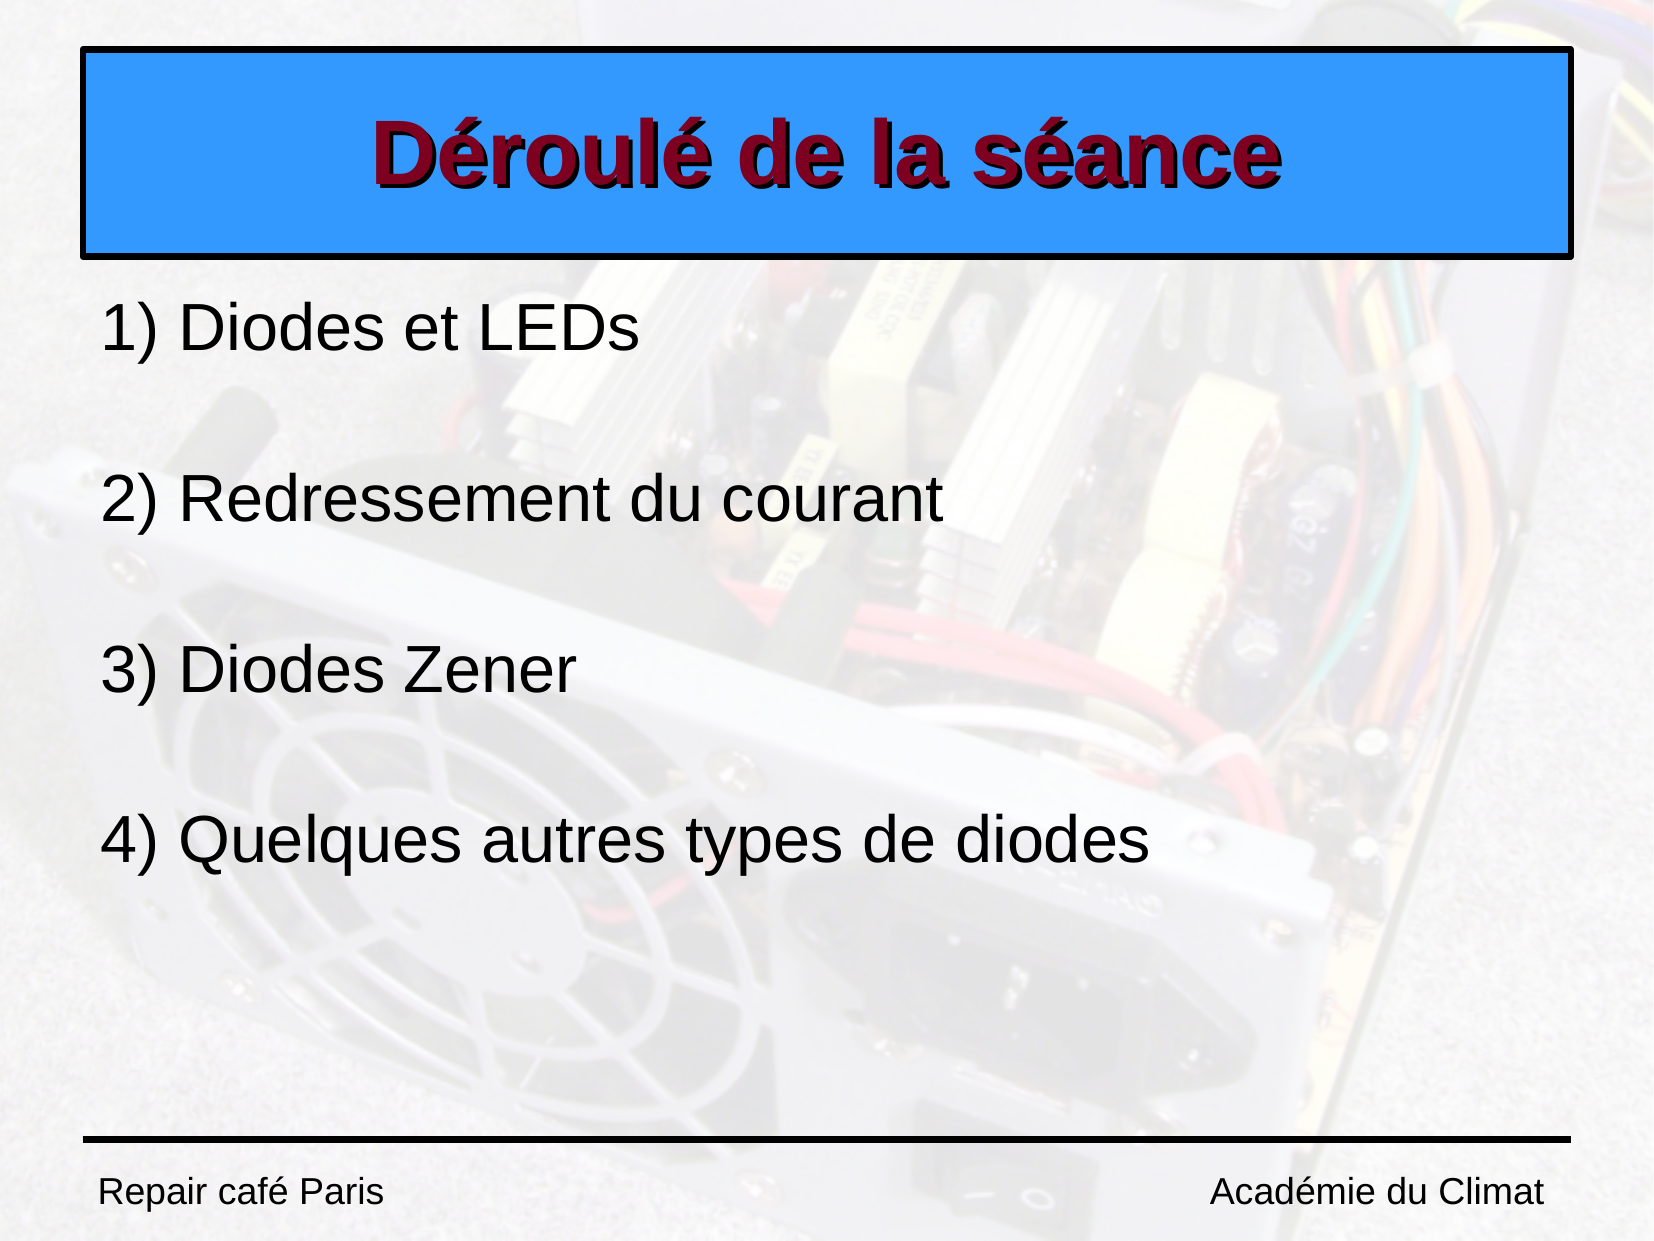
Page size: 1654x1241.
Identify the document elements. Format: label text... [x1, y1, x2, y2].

text_box Repair café Paris Académie du Climat [82, 1163, 1571, 1221]
list Diodes et LEDs Redressement du courant Diodes Zener Quelques autres types de diodes [82, 290, 1571, 1048]
picture [0, 0, 1654, 1241]
title Déroulé de la séance [82, 49, 1571, 257]
